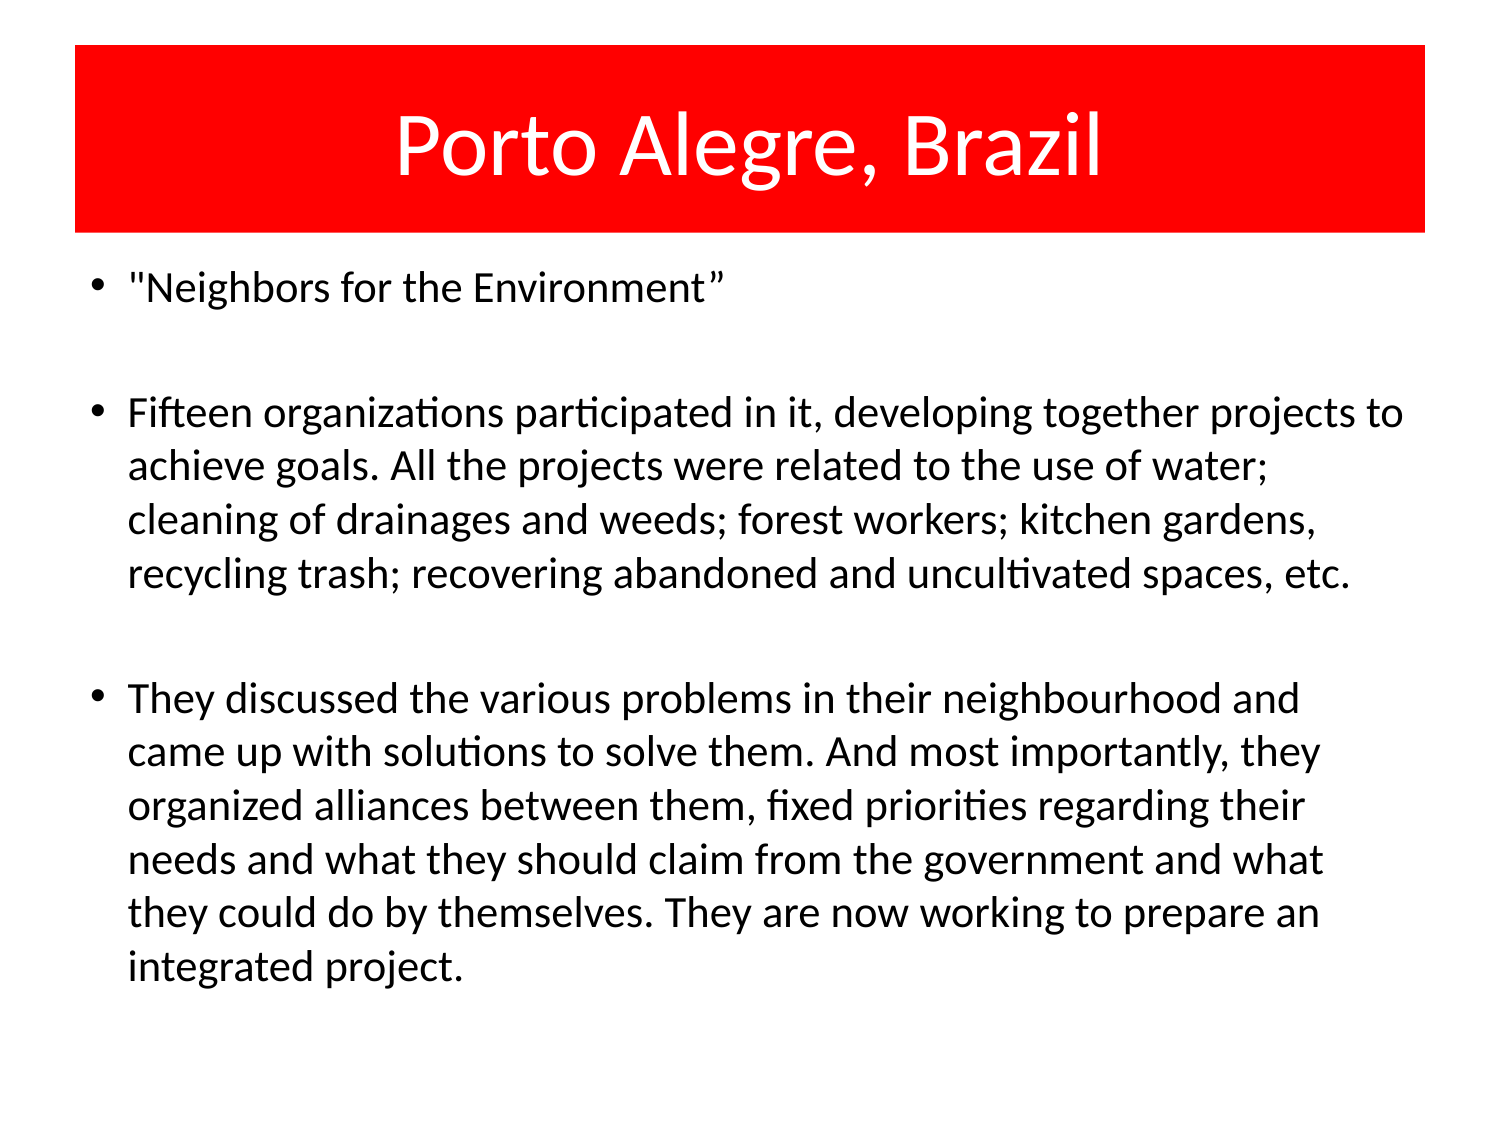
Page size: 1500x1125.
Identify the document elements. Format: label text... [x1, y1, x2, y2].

title Porto Alegre, Brazil [75, 45, 1425, 233]
list "Neighbors for the Environment” Fifteen organizations participated in it, developing together projects to achieve goals. All the projects were related to the use of water; cleaning of drainages and weeds; forest workers; kitchen gardens, recycling trash; recovering abandoned and uncultivated spaces, etc. They discussed the various problems in their neighbourhood and came up with solutions to solve them. And most importantly, they organized alliances between them, fixed priorities regarding their needs and what they should claim from the government and what they could do by themselves. They are now working to prepare an integrated project. [75, 249, 1425, 1000]
